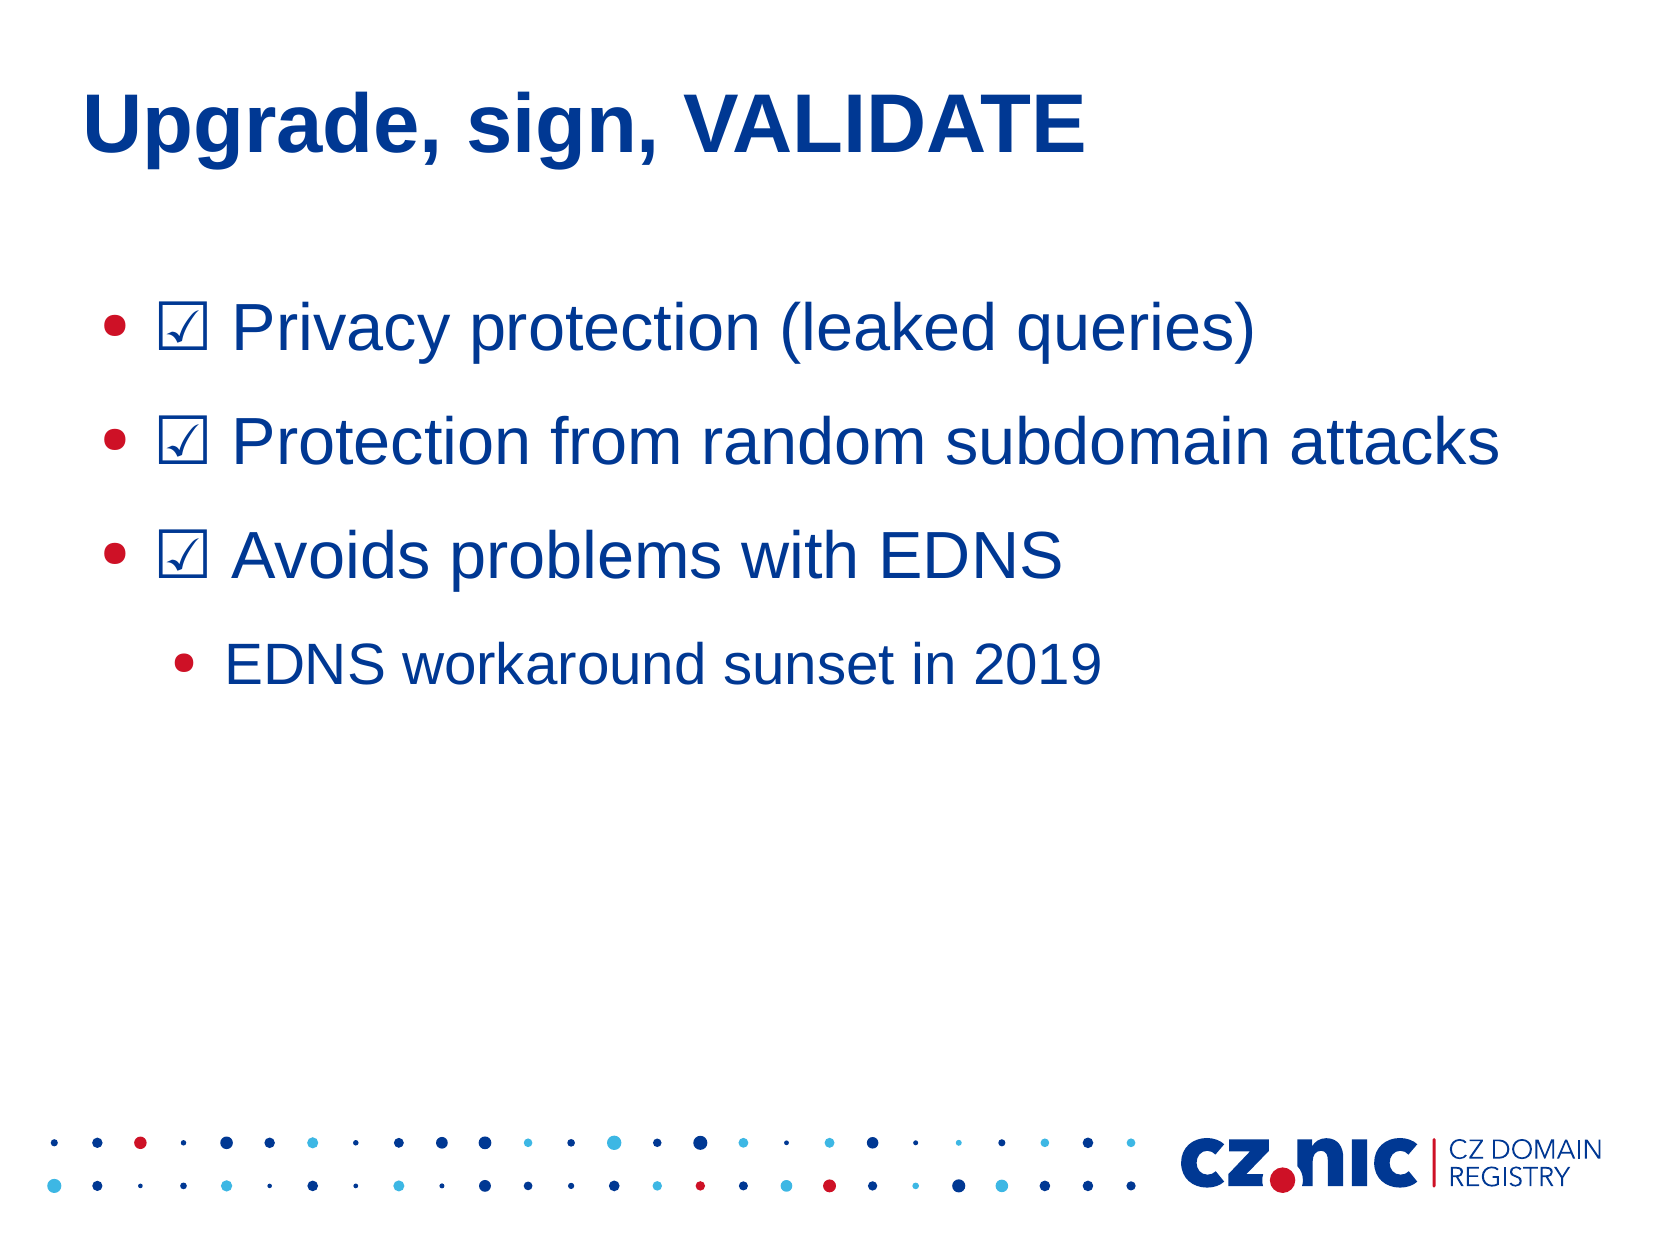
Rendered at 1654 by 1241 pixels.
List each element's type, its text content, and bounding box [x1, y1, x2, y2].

list ☑ Privacy protection (leaked queries) ☑ Protection from random subdomain attacks ☑ Avoids problems with EDNS EDNS workaround sunset in 2019 [82, 290, 1571, 1109]
title Upgrade, sign, VALIDATE [82, 70, 1571, 178]
